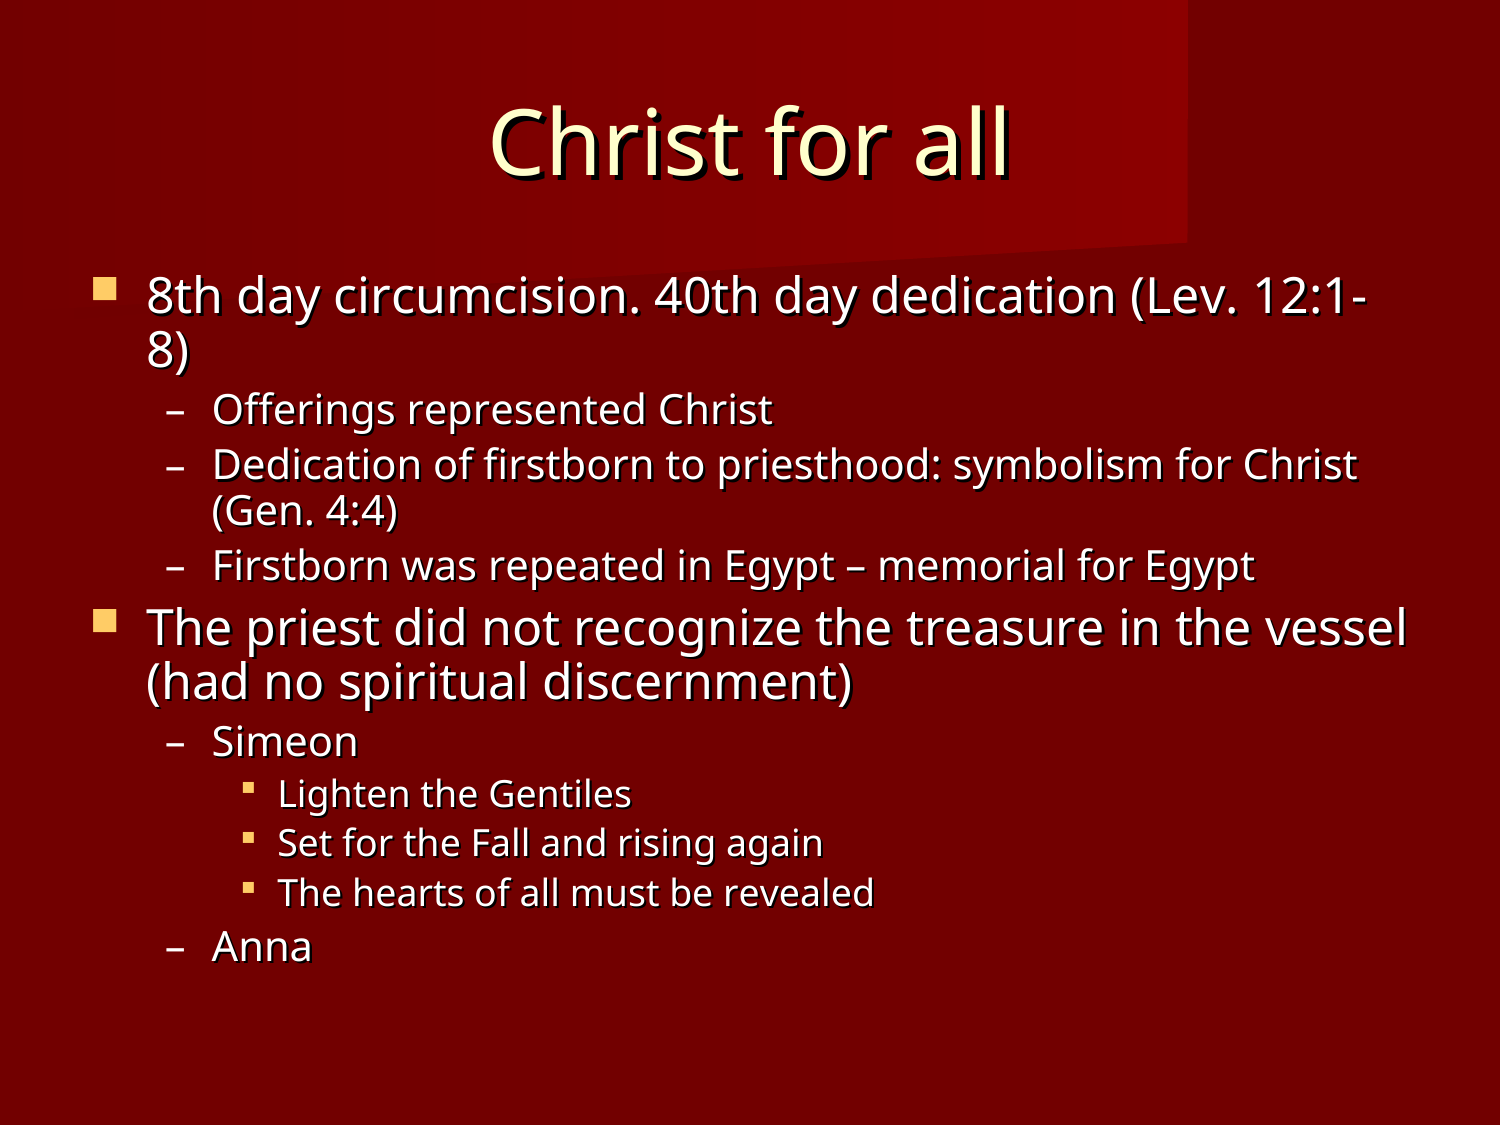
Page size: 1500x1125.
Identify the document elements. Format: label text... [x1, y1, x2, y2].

list 8th day circumcision. 40th day dedication (Lev. 12:1-8) Offerings represented Christ Dedication of firstborn to priesthood: symbolism for Christ (Gen. 4:4) Firstborn was repeated in Egypt – memorial for Egypt The priest did not recognize the treasure in the vessel (had no spiritual discernment) Simeon Lighten the Gentiles Set for the Fall and rising again The hearts of all must be revealed Anna [75, 262, 1426, 1001]
title Christ for all [75, 45, 1426, 233]
